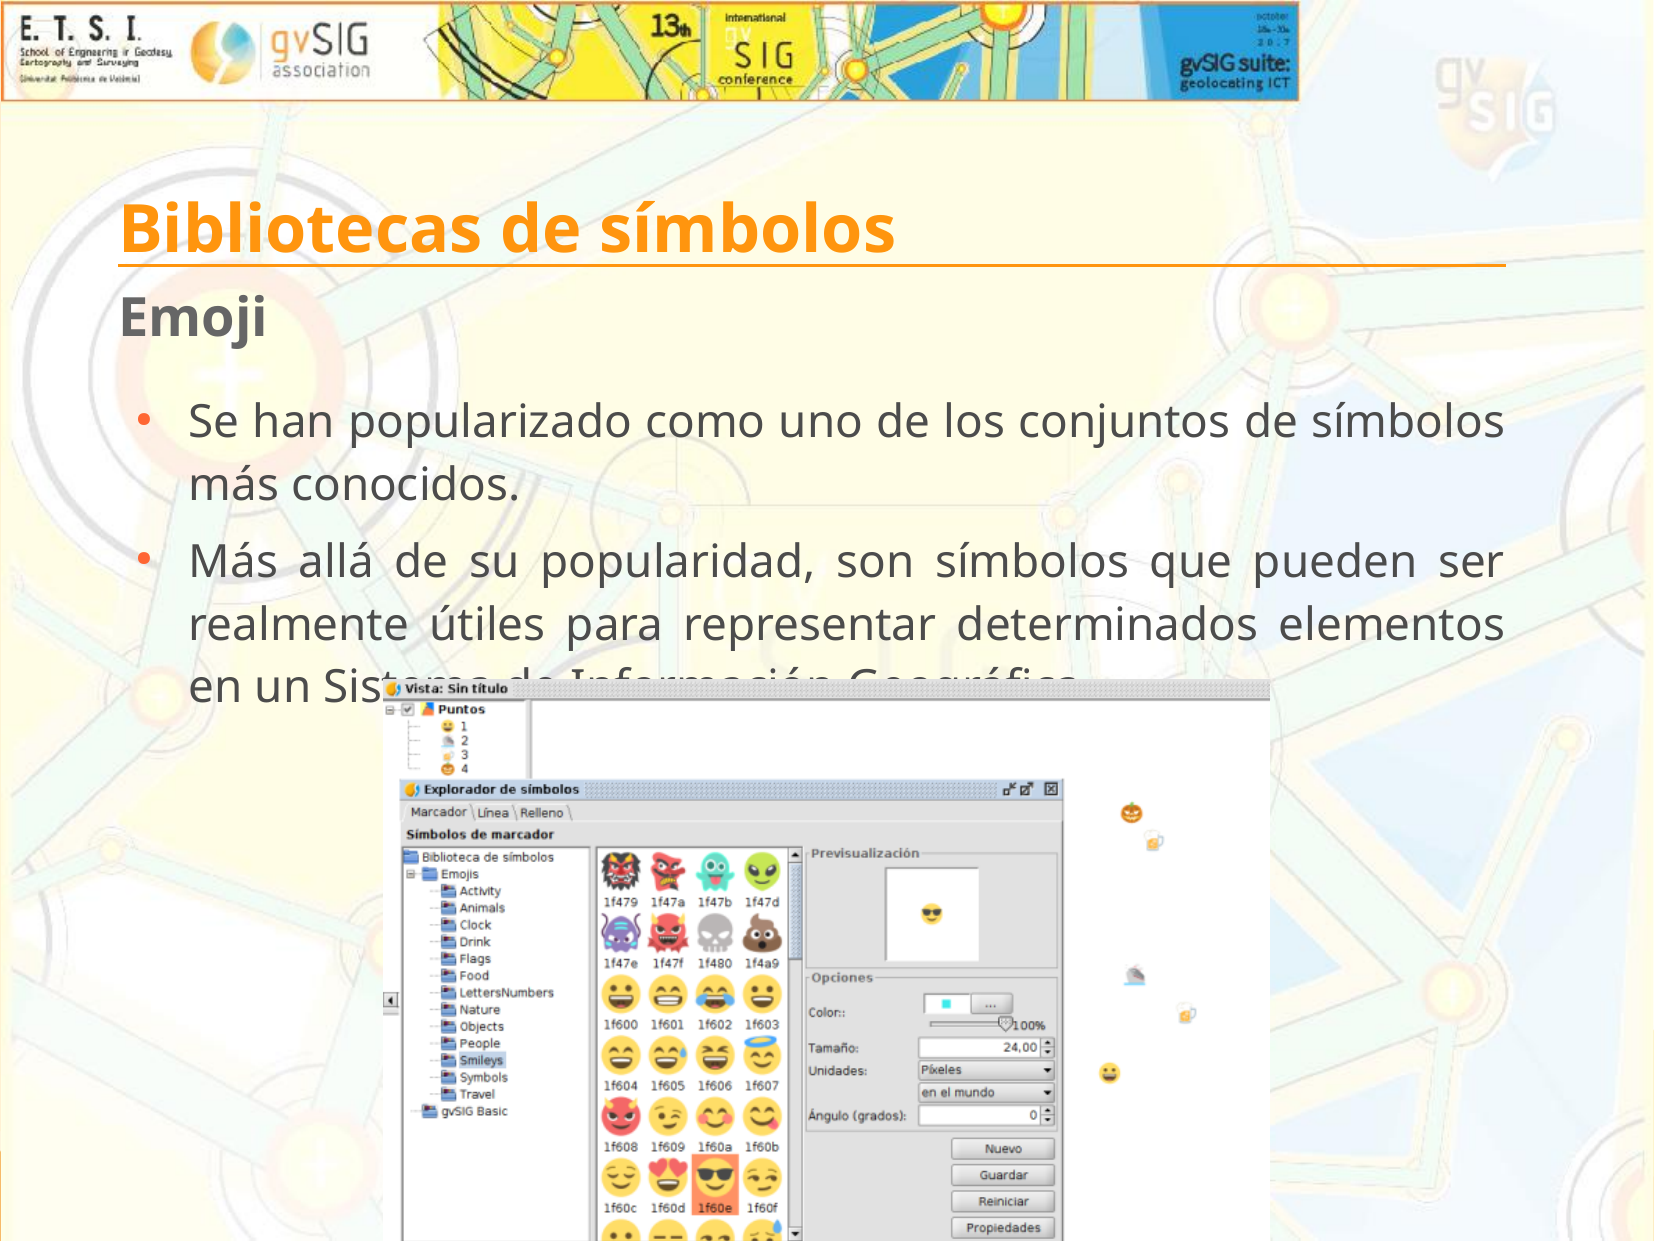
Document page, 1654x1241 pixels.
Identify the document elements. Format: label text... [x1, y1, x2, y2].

list Se han popularizado como uno de los conjuntos de símbolos más conocidos. Más allá de su popularidad, son símbolos que pueden ser realmente útiles para representar determinados elementos en un Sistema de Información Geográfica. [118, 311, 1506, 1093]
picture [0, 0, 1654, 1241]
text_box Emoji [118, 252, 1418, 379]
title Bibliotecas de símbolos [118, 177, 1607, 276]
